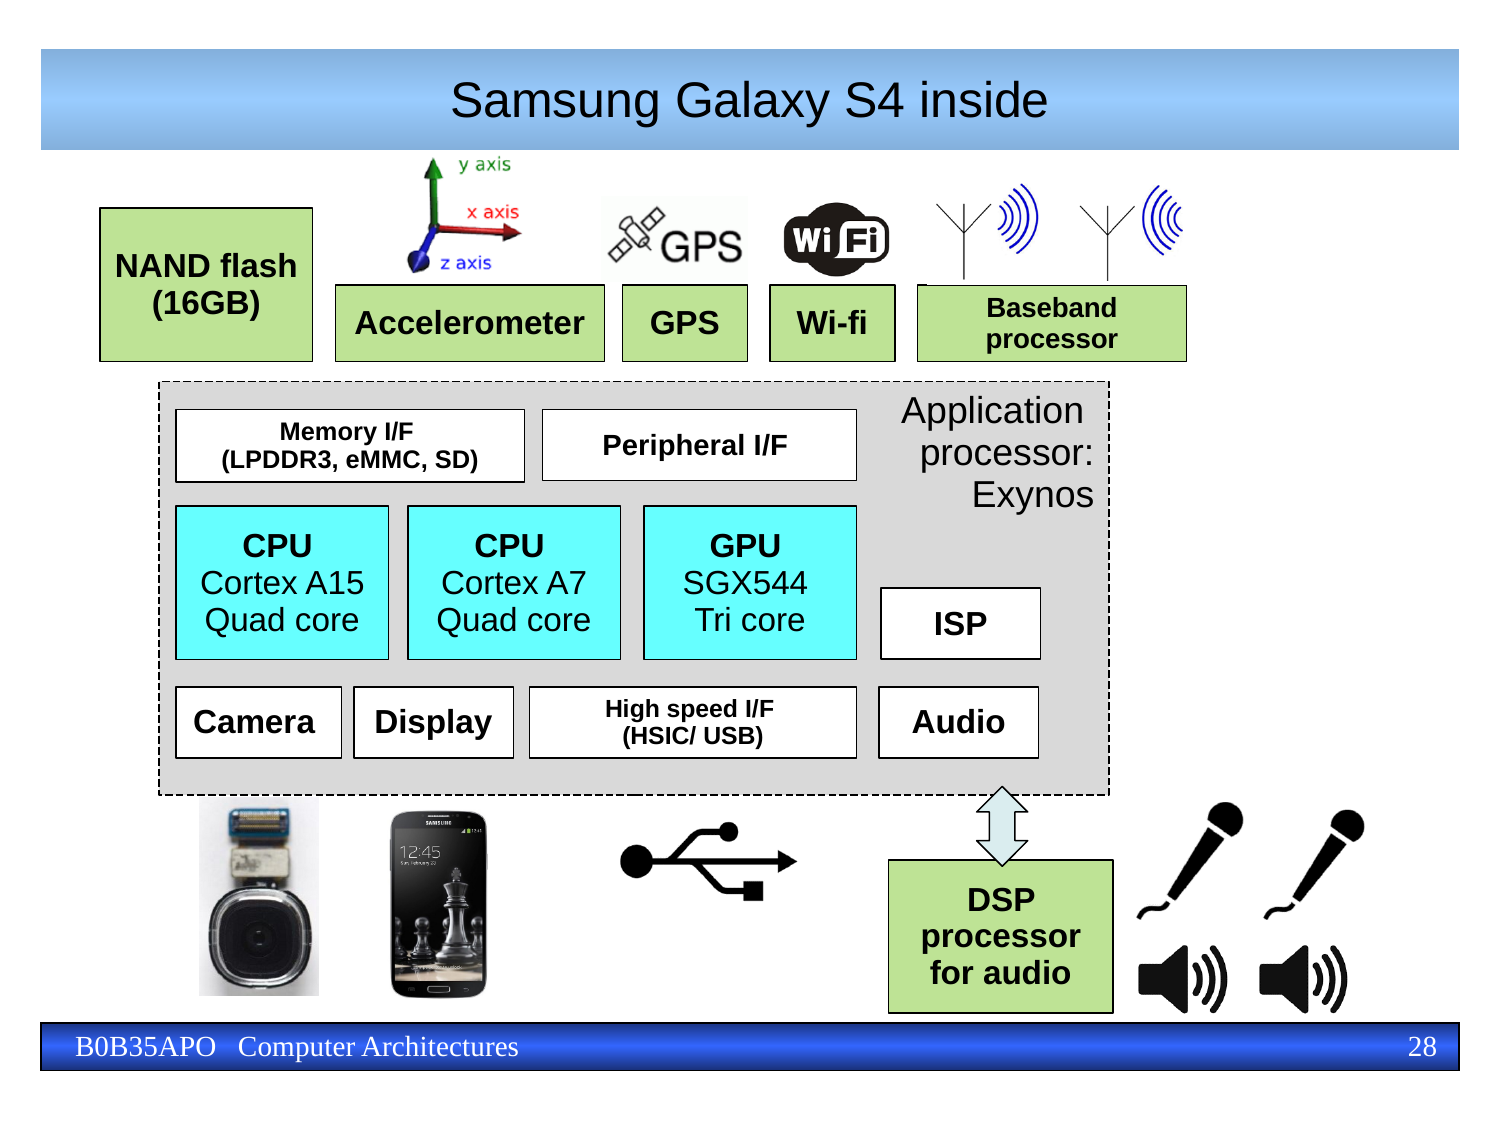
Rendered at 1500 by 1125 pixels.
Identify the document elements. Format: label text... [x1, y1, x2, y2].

picture [618, 818, 799, 905]
text_box ISP [881, 588, 1041, 659]
text_box Audio [878, 686, 1039, 758]
text_box Memory I/F (LPDDR3, eMMC, SD) [175, 409, 525, 482]
text_box CPU Cortex A7 Quad core [407, 505, 621, 660]
text_box GPS [622, 284, 748, 362]
picture [1135, 939, 1230, 1019]
picture [385, 807, 494, 1000]
text_box Accelerometer [335, 284, 605, 362]
text_box NAND flash (16GB) [99, 208, 313, 362]
title Samsung Galaxy S4 inside [41, 49, 1459, 150]
text_box [976, 786, 1028, 867]
text_box GPU SGX544 Tri core [643, 505, 857, 660]
text_box High speed I/F (HSIC/ USB) [529, 686, 857, 758]
text_box Peripheral I/F [542, 409, 857, 481]
picture [927, 182, 1205, 285]
picture [780, 199, 893, 279]
text_box CPU Cortex A15 Quad core [175, 505, 389, 660]
picture [1256, 939, 1350, 1019]
picture [199, 797, 319, 996]
text_box Application processor: Exynos [158, 381, 1110, 795]
text_box Baseband processor [917, 284, 1187, 362]
picture [1262, 802, 1367, 924]
text_box Camera [175, 686, 342, 758]
picture [1135, 794, 1246, 924]
text_box Display [353, 686, 514, 758]
text_box Wi-fi [769, 284, 895, 362]
picture [599, 196, 748, 283]
picture [392, 155, 543, 279]
text_box DSP processor for audio [888, 859, 1114, 1014]
